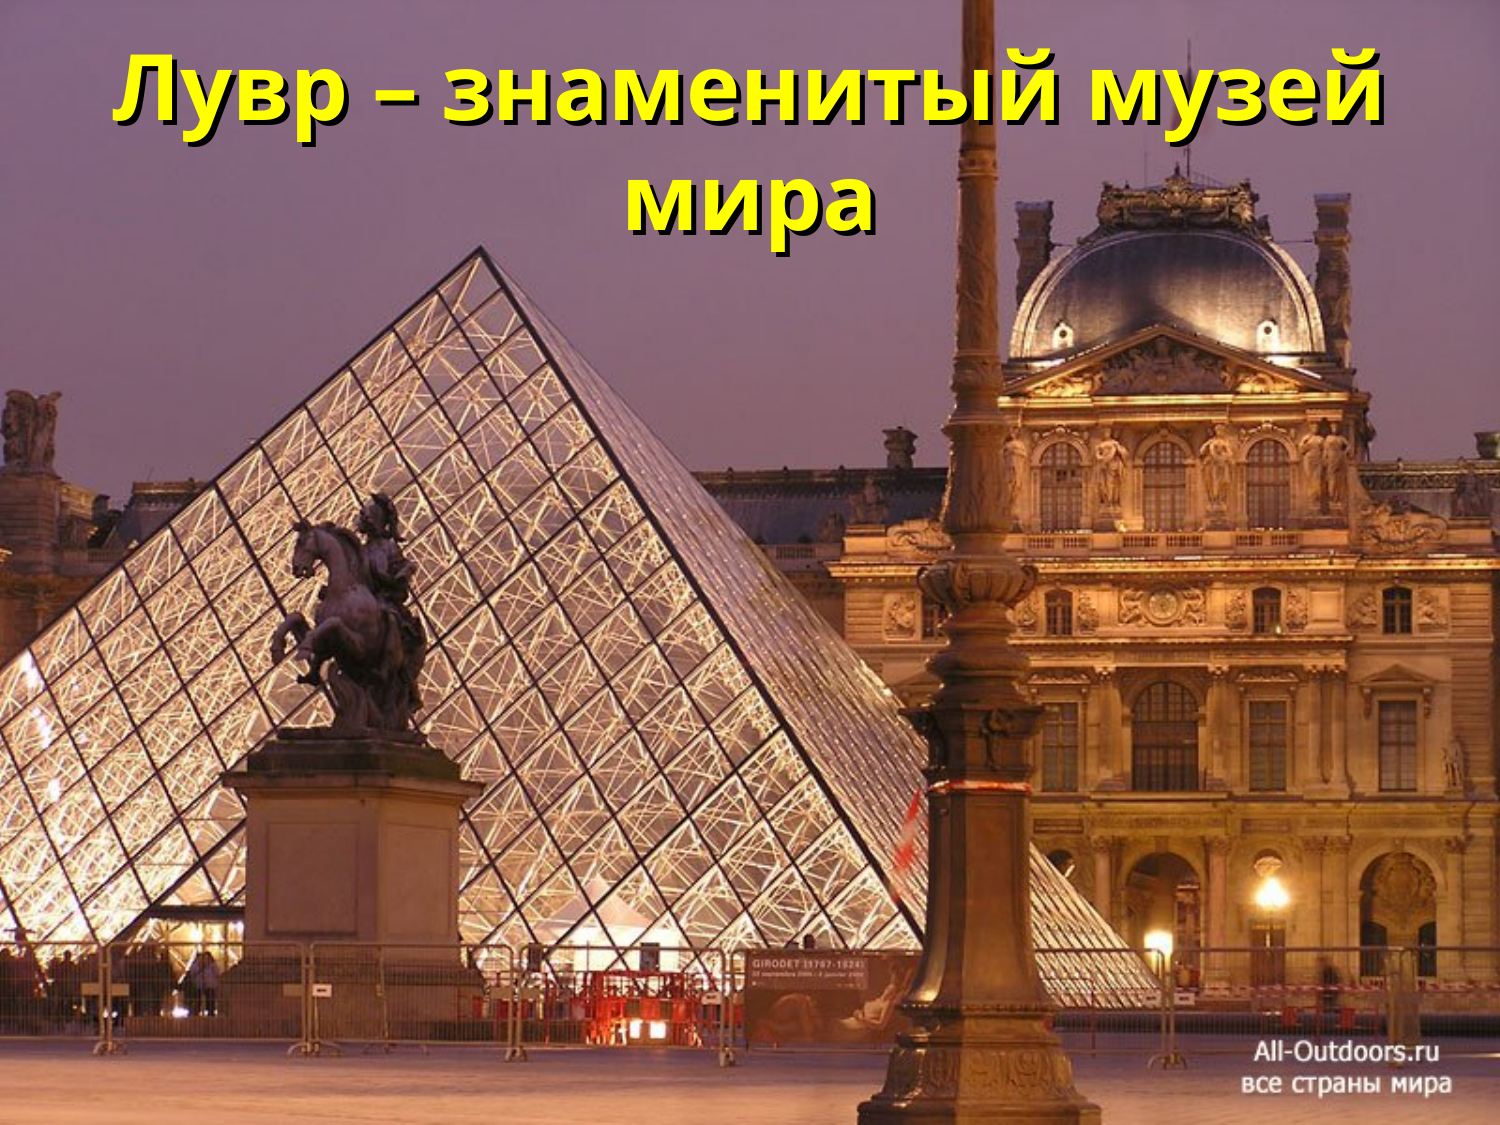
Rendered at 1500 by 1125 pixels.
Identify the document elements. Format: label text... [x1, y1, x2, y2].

title Лувр – знаменитый музей мира [75, 45, 1426, 233]
picture [0, 0, 1500, 1125]
